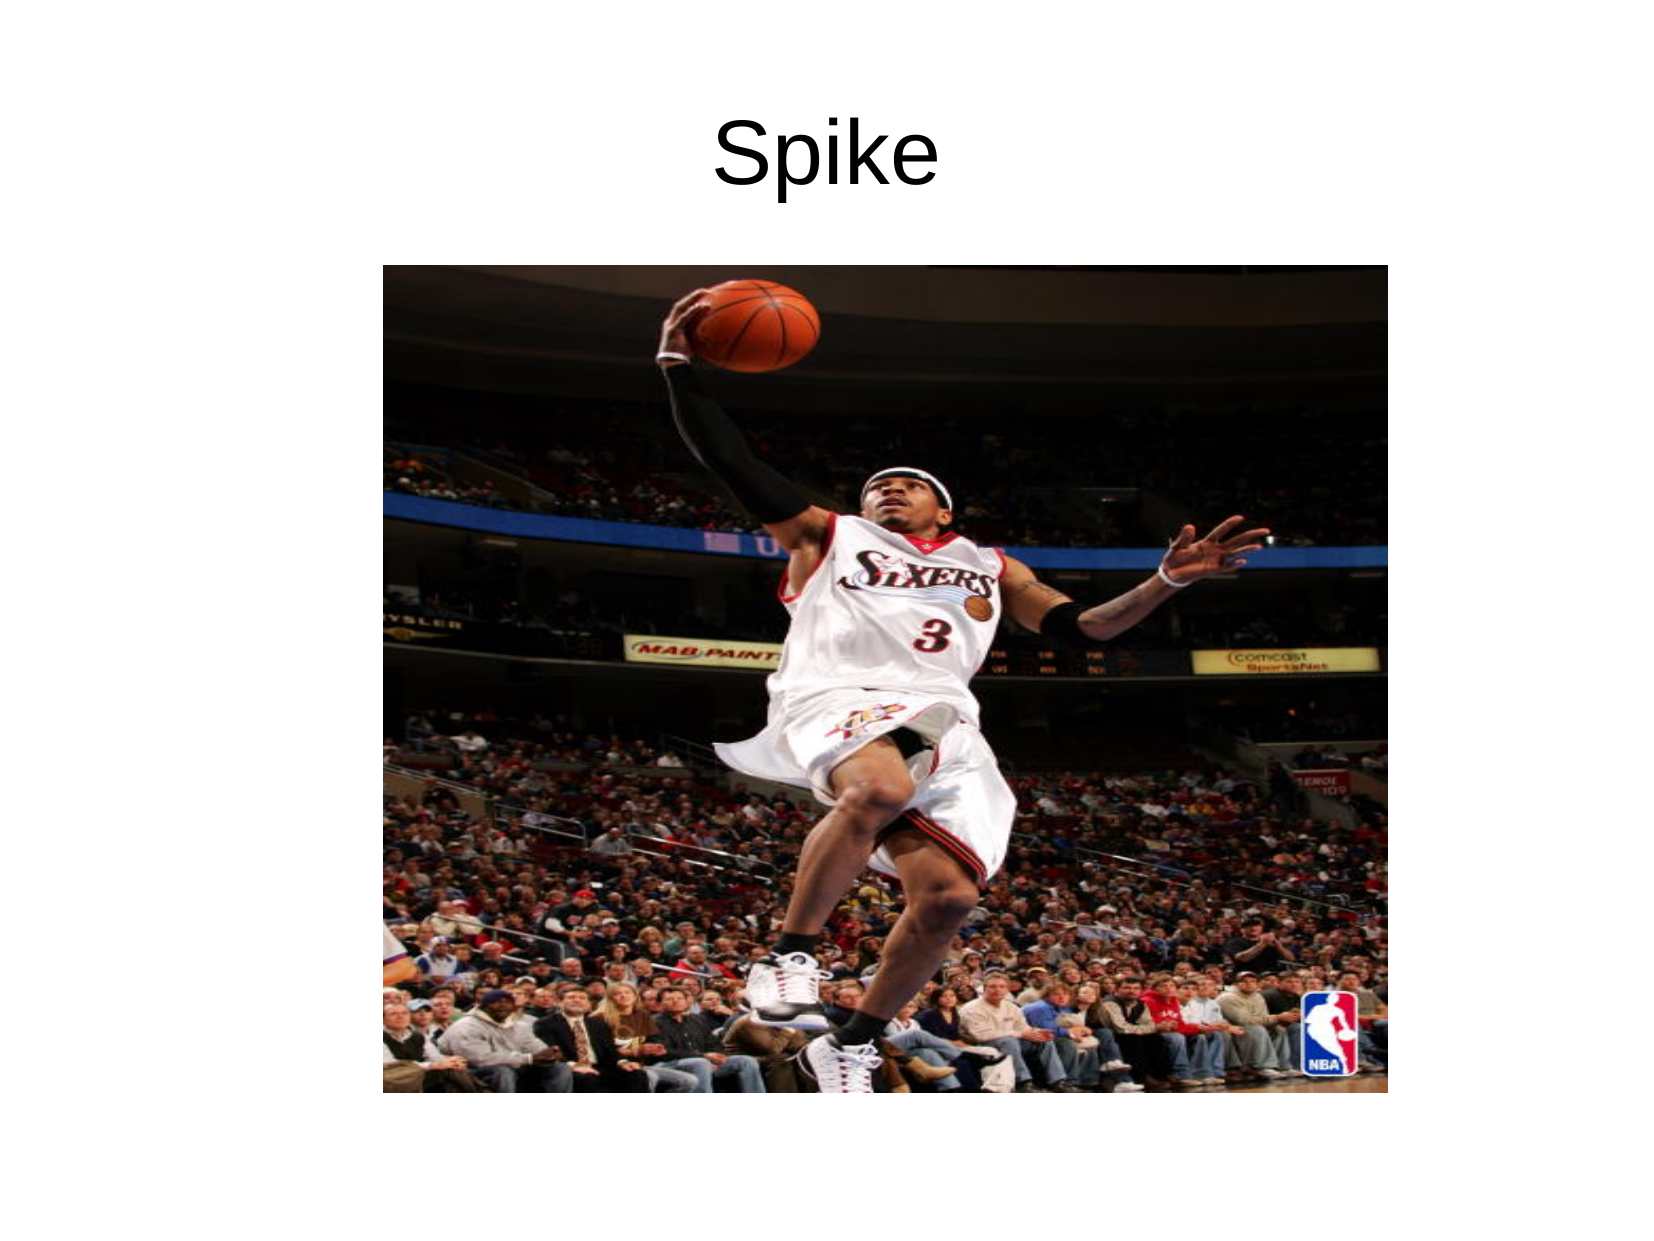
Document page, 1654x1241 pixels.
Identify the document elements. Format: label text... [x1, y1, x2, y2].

title Spike [82, 49, 1571, 257]
picture [383, 265, 1388, 1093]
